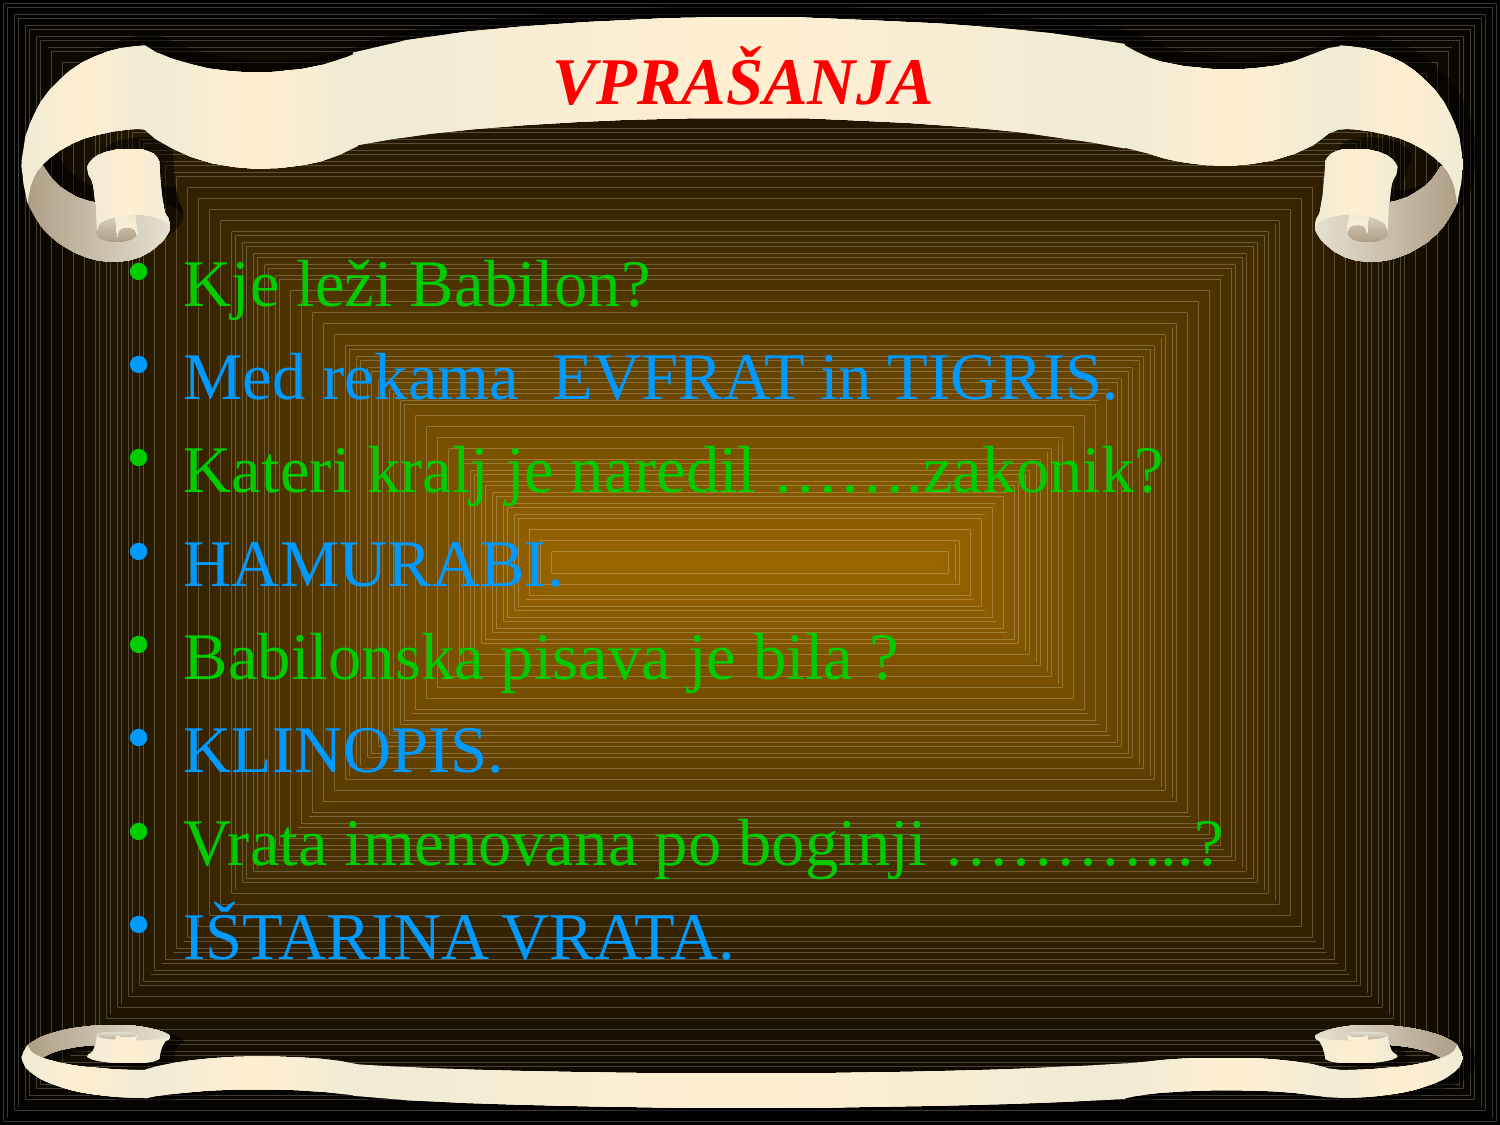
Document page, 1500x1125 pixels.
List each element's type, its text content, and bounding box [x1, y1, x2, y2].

text_box VPRAŠANJA [537, 30, 987, 126]
list Kje leži Babilon? Med rekama EVFRAT in TIGRIS. Kateri kralj je naredil …….zakonik? HAMURABI. Babilonska pisava je bila ? KLINOPIS. Vrata imenovana po boginji ………...? IŠTARINA VRATA. [112, 231, 1388, 1003]
